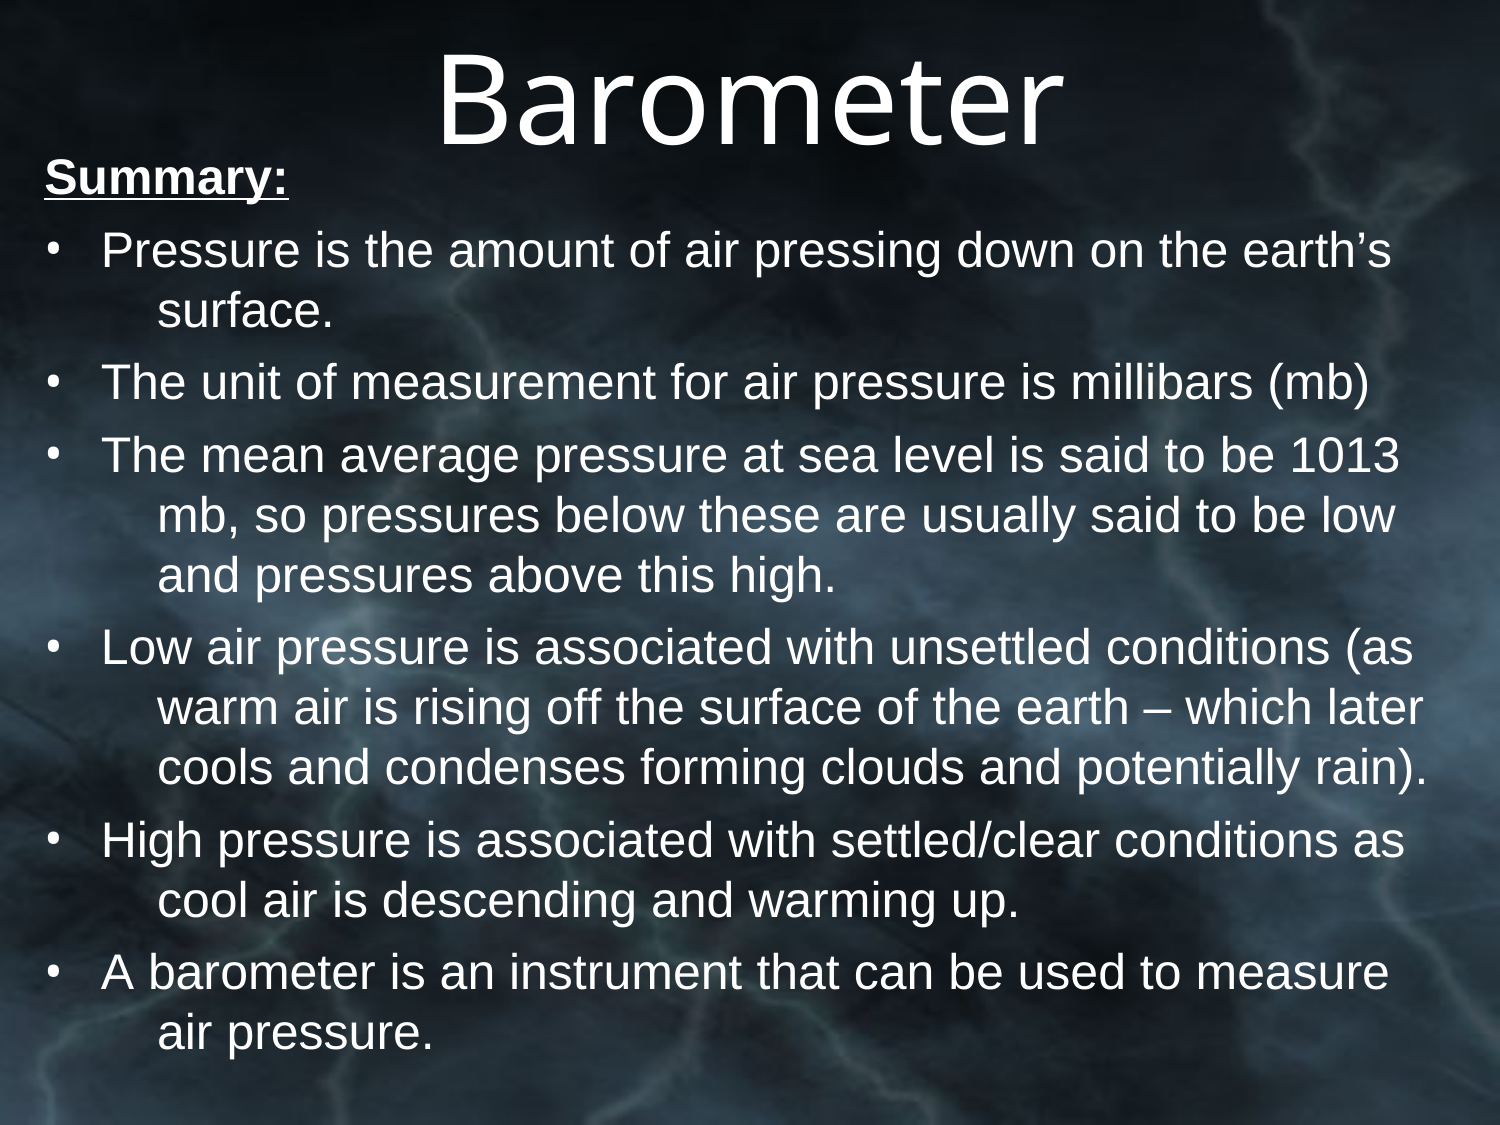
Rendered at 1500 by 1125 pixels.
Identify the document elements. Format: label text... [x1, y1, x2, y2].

list Summary: Pressure is the amount of air pressing down on the earth’s surface. The unit of measurement for air pressure is millibars (mb) The mean average pressure at sea level is said to be 1013 mb, so pressures below these are usually said to be low and pressures above this high. Low air pressure is associated with unsettled conditions (as warm air is rising off the surface of the earth – which later cools and condenses forming clouds and potentially rain). High pressure is associated with settled/clear conditions as cool air is descending and warming up. A barometer is an instrument that can be used to measure air pressure. [29, 137, 1471, 1125]
title Barometer [112, 1, 1388, 137]
